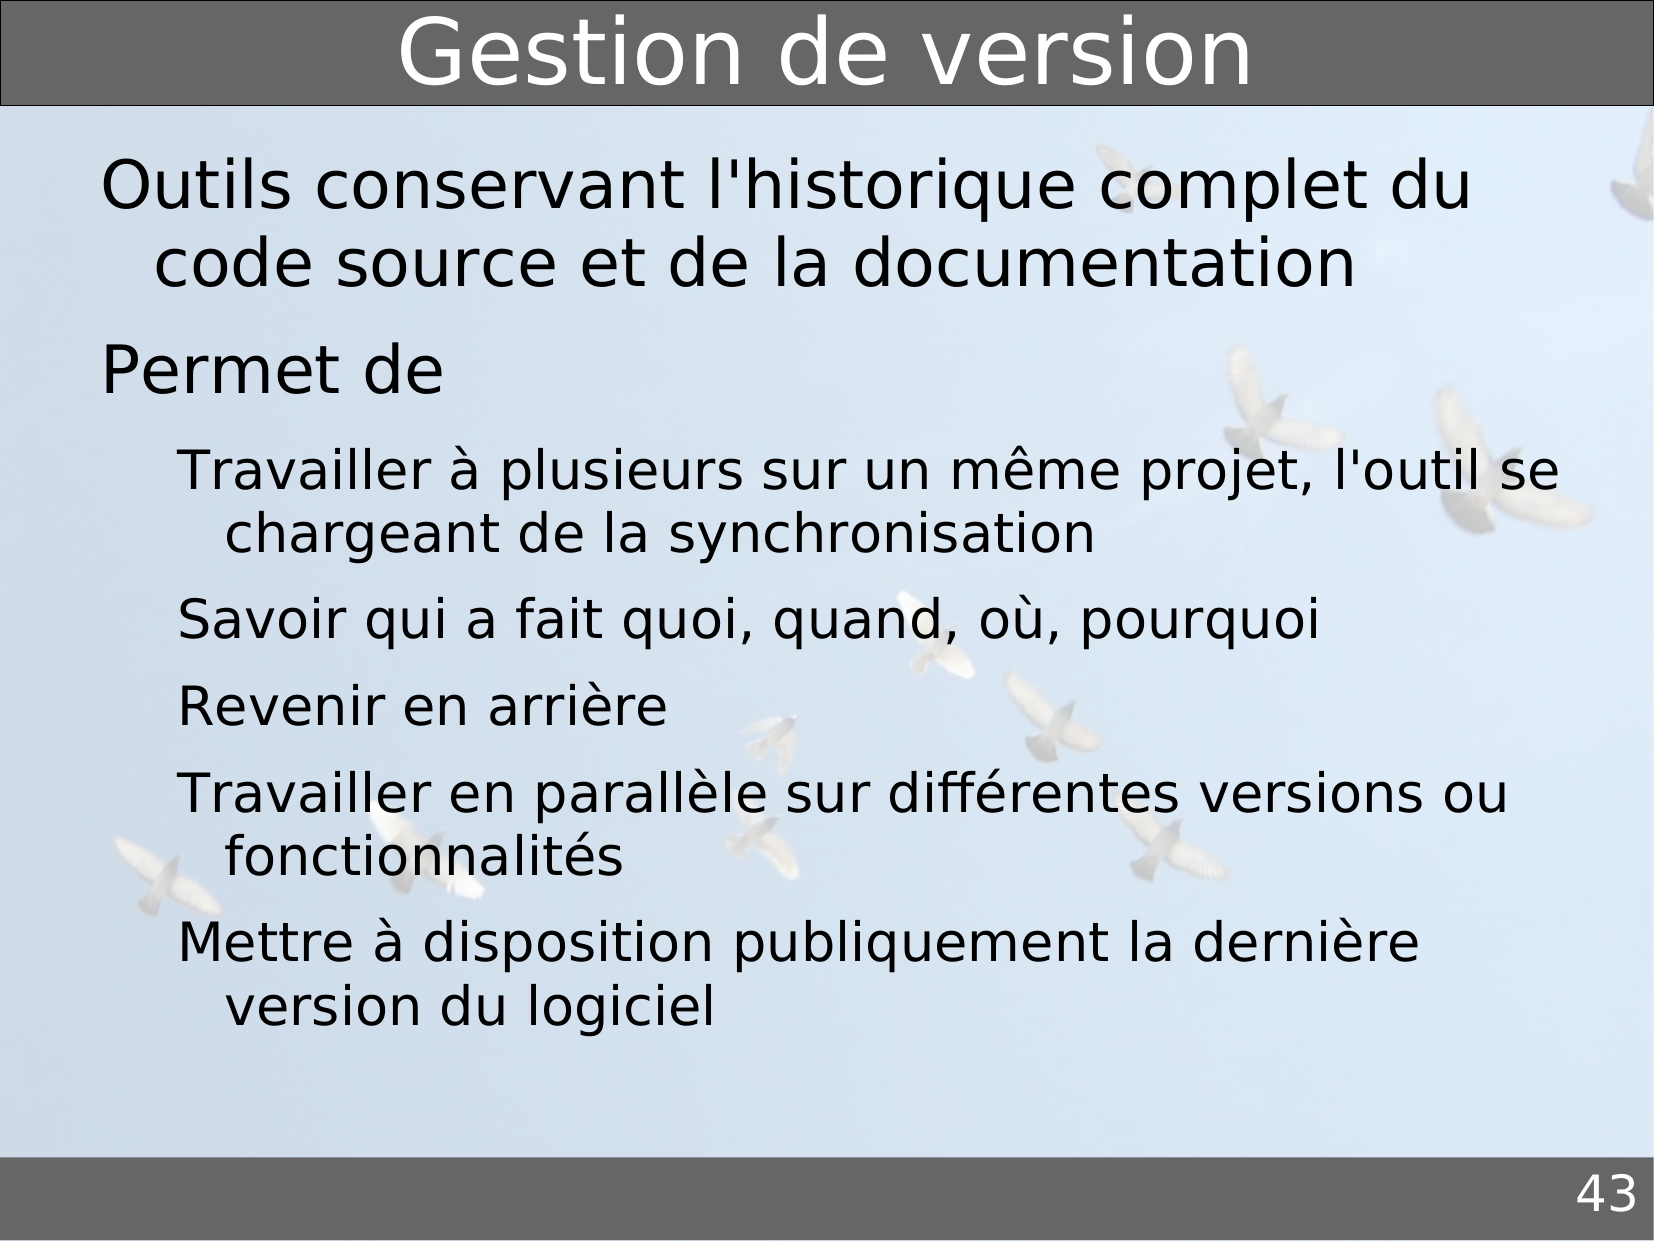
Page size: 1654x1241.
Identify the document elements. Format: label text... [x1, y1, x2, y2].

title Gestion de version [0, 0, 1654, 107]
list Outils conservant l'historique complet du code source et de la documentation Permet de Travailler à plusieurs sur un même projet, l'outil se chargeant de la synchronisation Savoir qui a fait quoi, quand, où, pourquoi Revenir en arrière Travailler en parallèle sur différentes versions ou fonctionnalités Mettre à disposition publiquement la dernière version du logiciel [82, 146, 1571, 1094]
